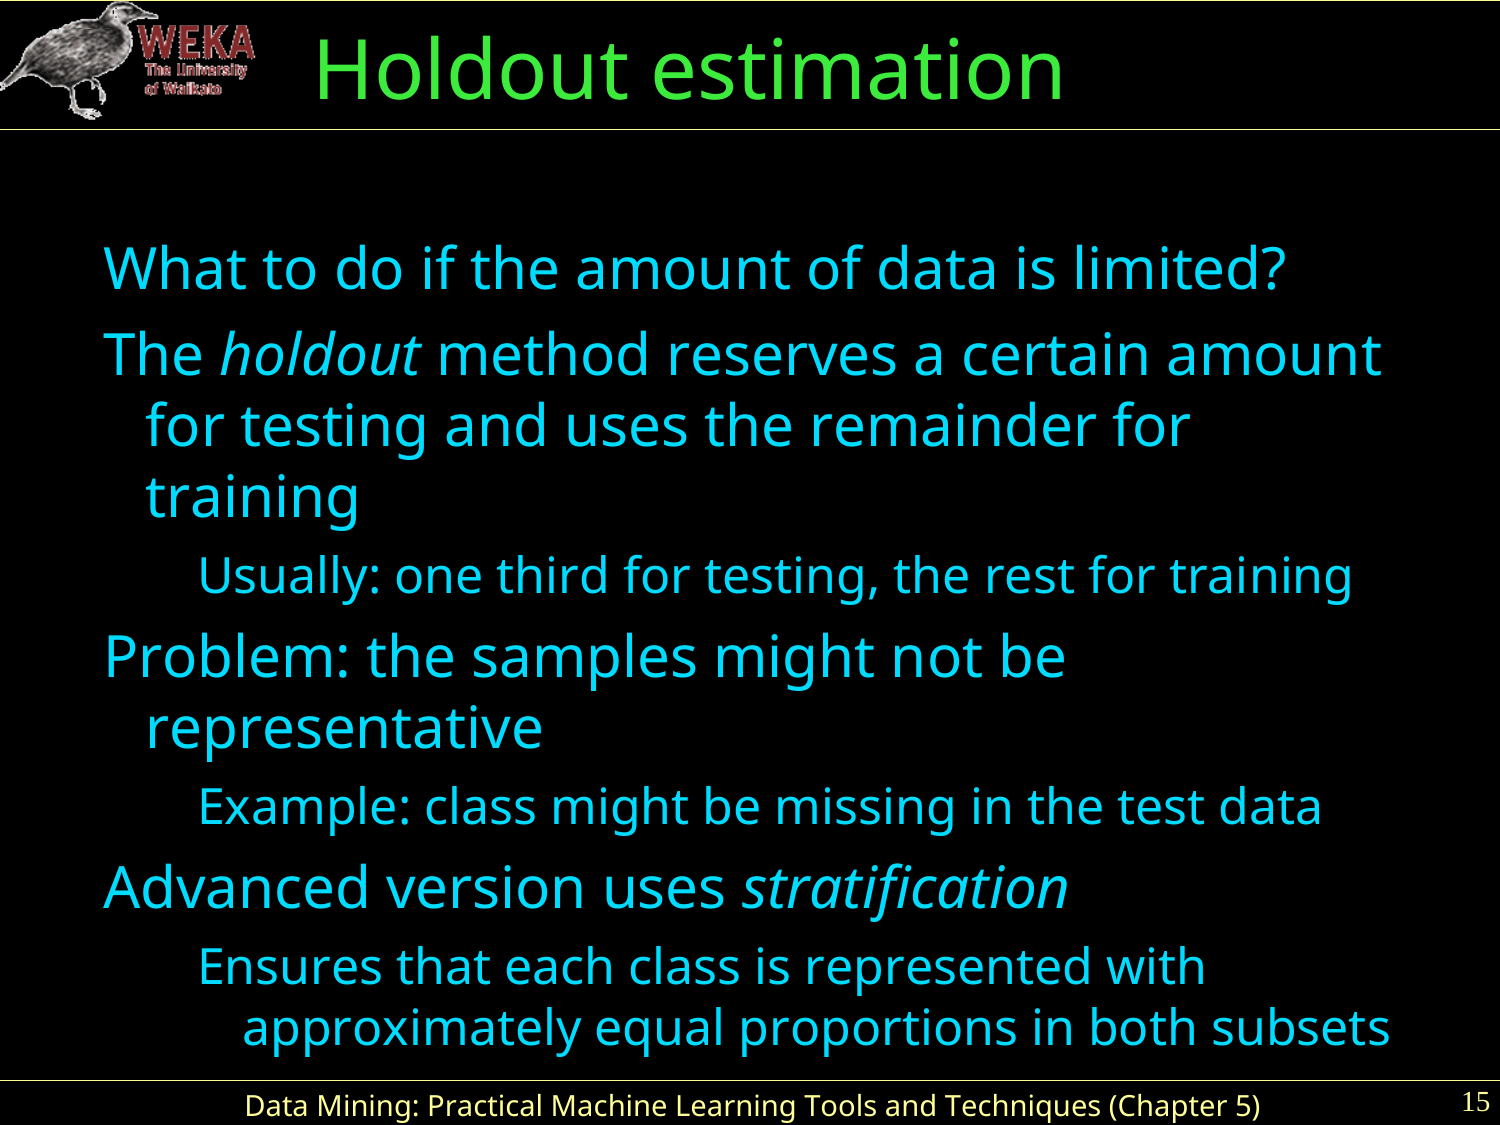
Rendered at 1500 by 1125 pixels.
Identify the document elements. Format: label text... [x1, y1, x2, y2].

title Holdout estimation [297, 0, 1500, 148]
picture [0, 1, 266, 129]
text_box What to do if the amount of data is limited? The holdout method reserves a certain amount for testing and uses the remainder for training Usually: one third for testing, the rest for training Problem: the samples might not be representative Example: class might be missing in the test data Advanced version uses stratification Ensures that each class is represented with approximately equal proportions in both subsets [88, 224, 1426, 901]
